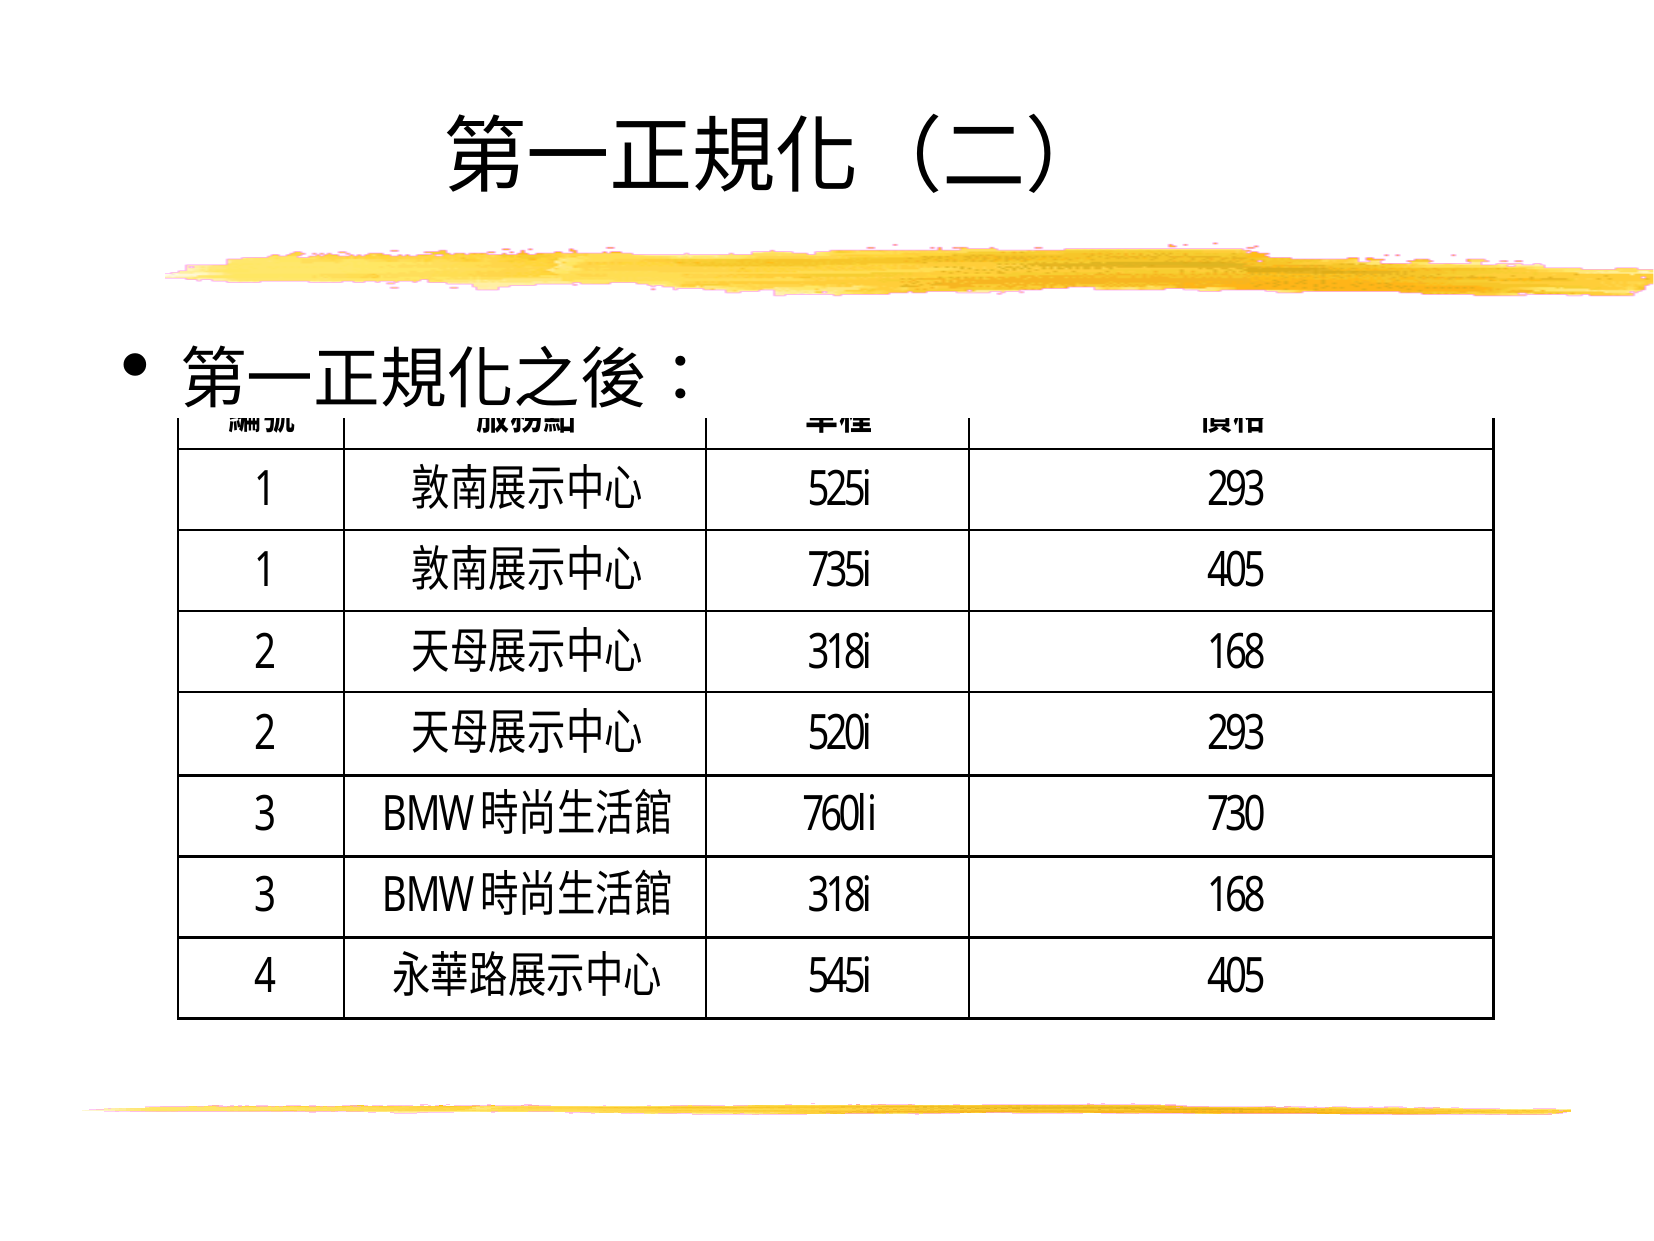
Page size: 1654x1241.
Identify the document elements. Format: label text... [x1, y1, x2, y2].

list 第一正規化之後： [124, 316, 1530, 1062]
title 第一正規化（二） [73, 39, 1479, 249]
chart [176, 418, 1496, 1035]
picture [82, 1102, 1571, 1117]
picture [165, 237, 1654, 308]
